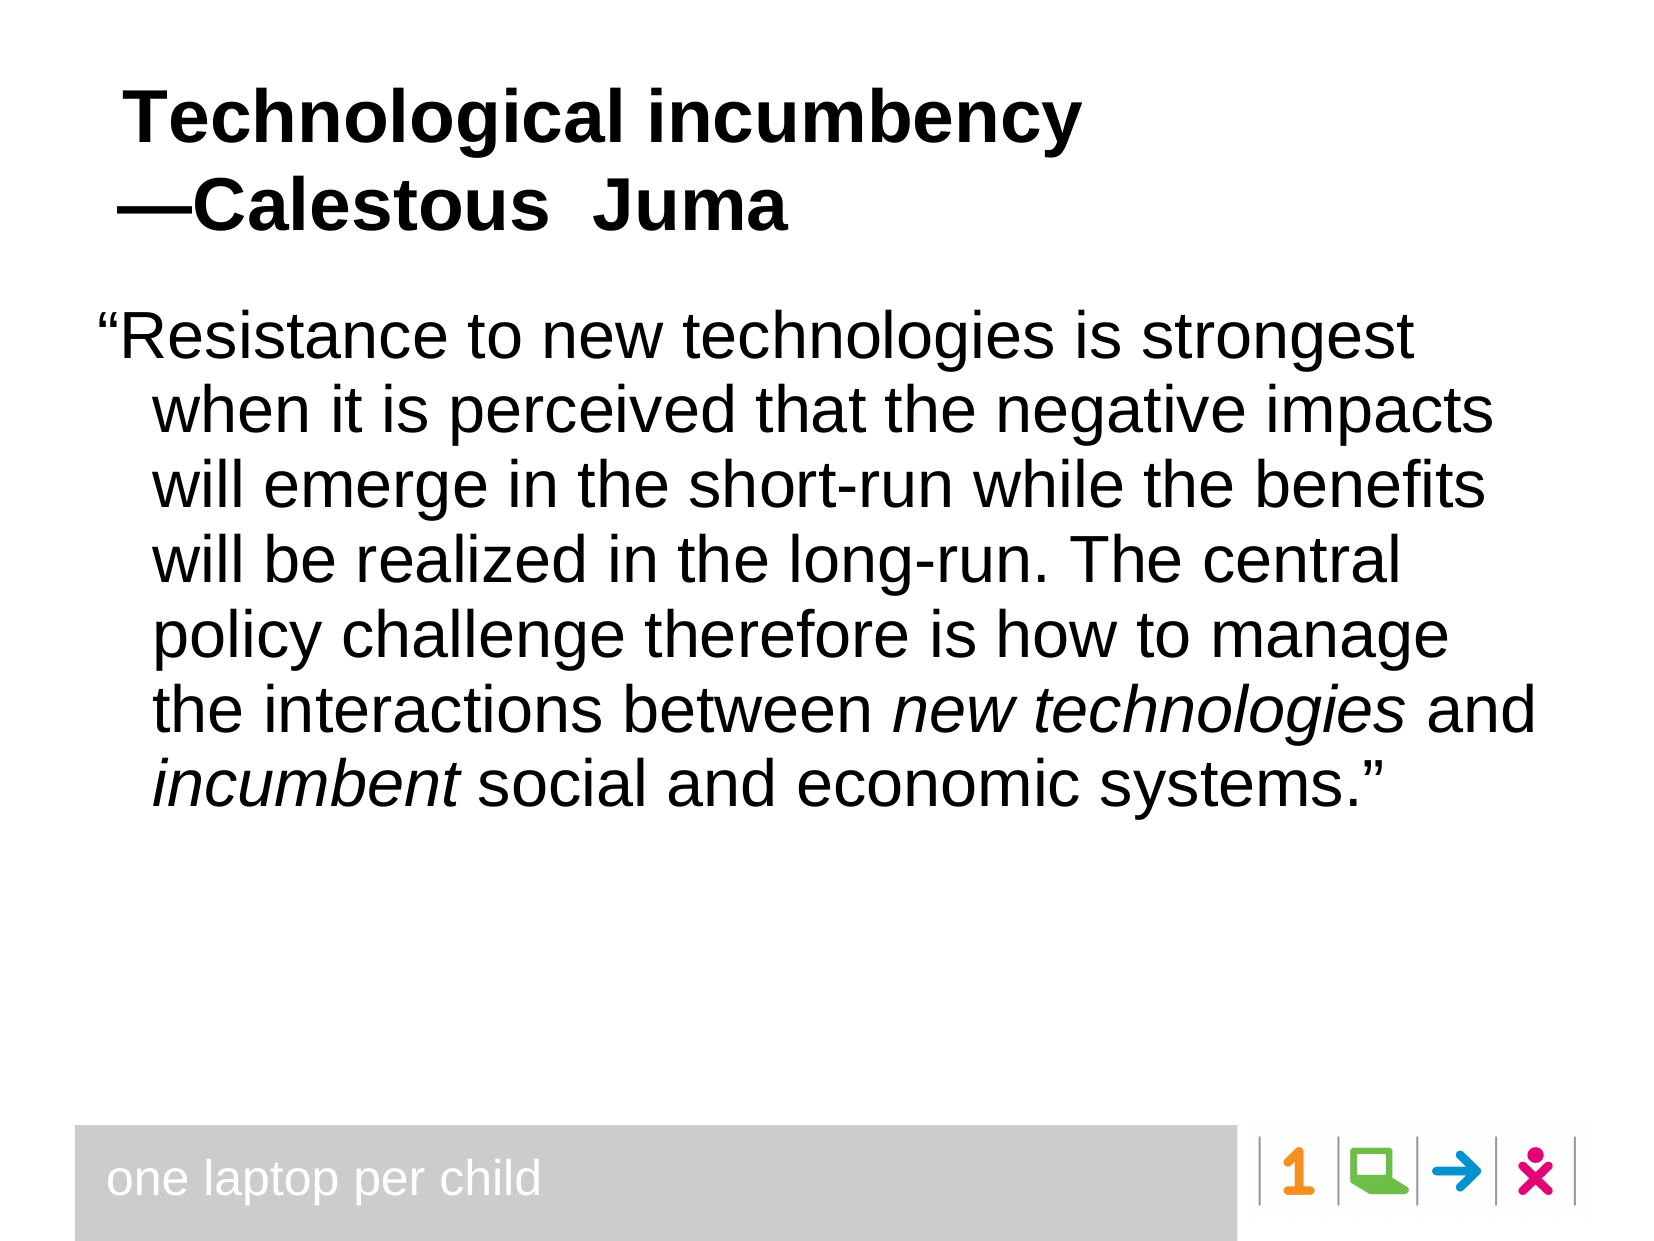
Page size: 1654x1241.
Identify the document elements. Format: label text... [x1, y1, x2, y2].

title Technological incumbency —Calestous Juma [82, 41, 1571, 265]
picture [1246, 1120, 1592, 1223]
list “Resistance to new technologies is strongest when it is perceived that the negative impacts will emerge in the short-run while the benefits will be realized in the long-run. The central policy challenge therefore is how to manage the interactions between new technologies and incumbent social and economic systems.” [82, 290, 1571, 1124]
